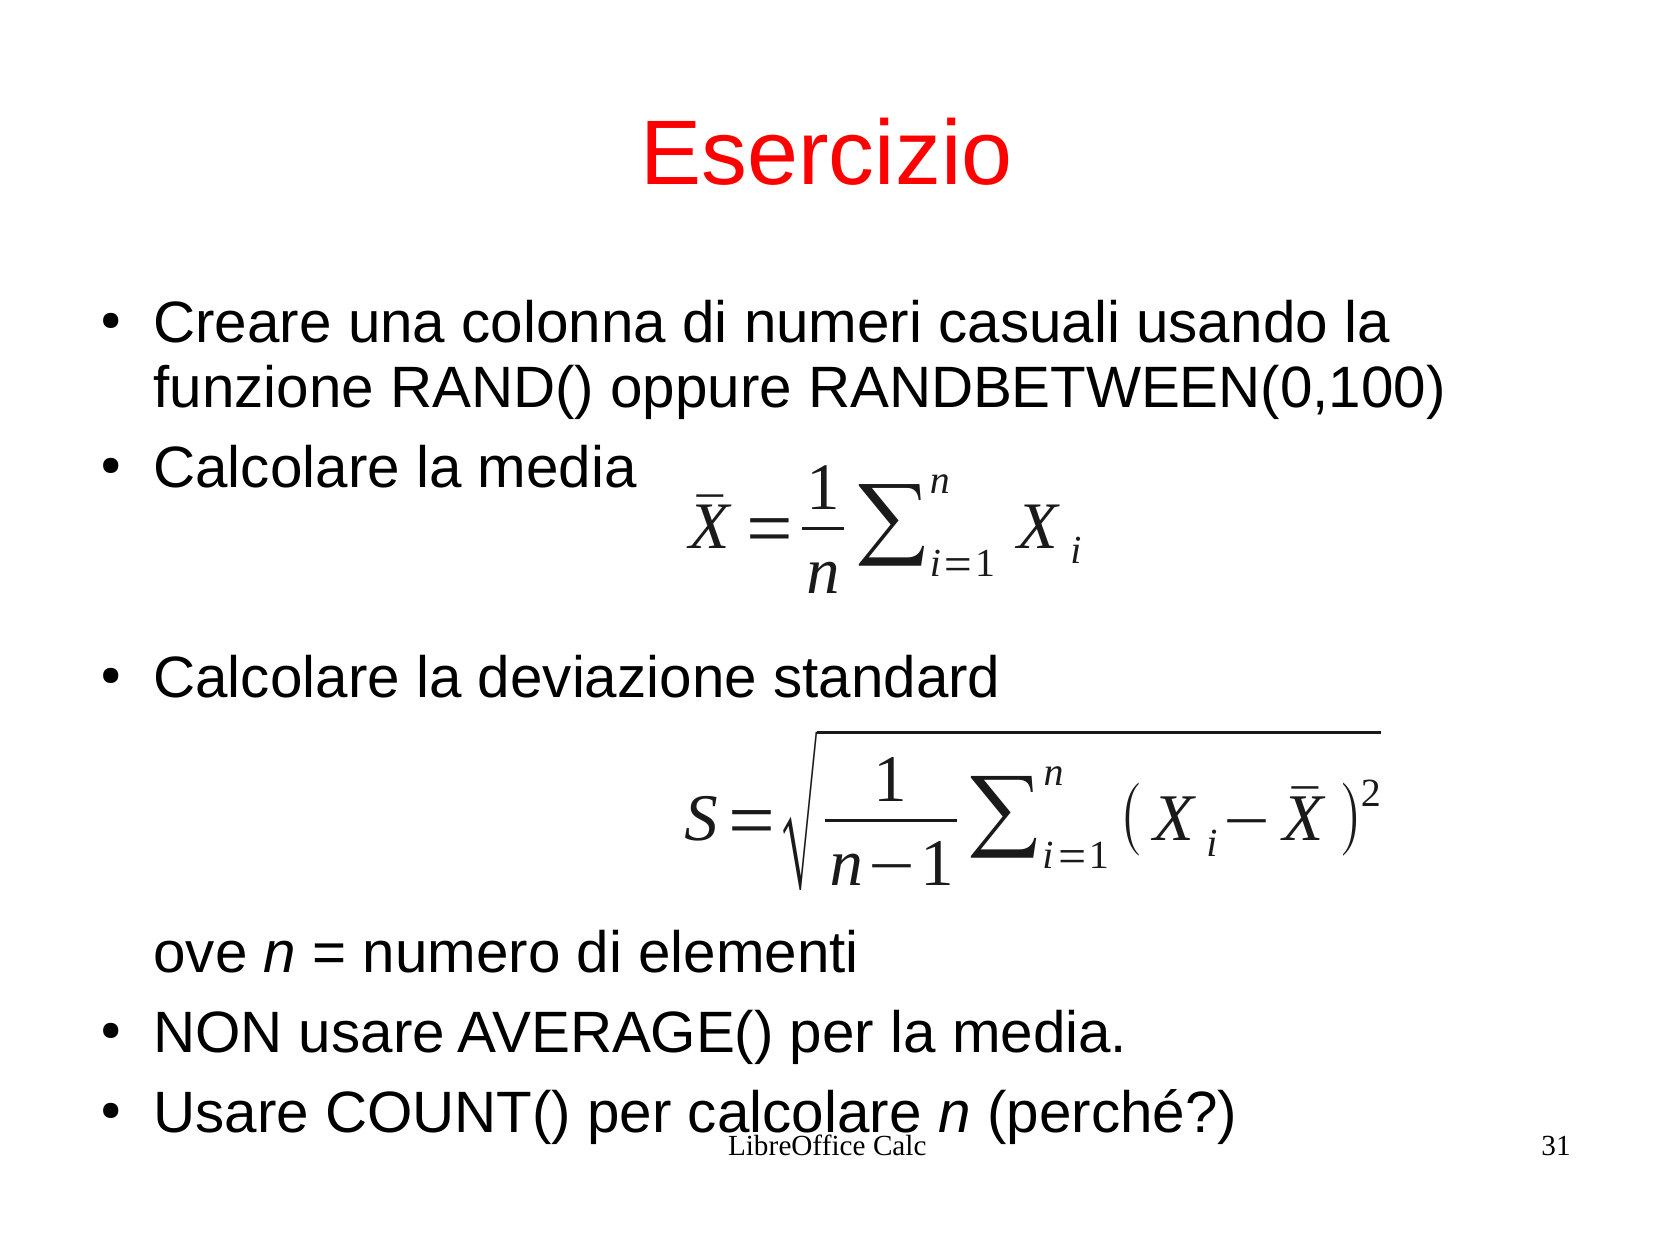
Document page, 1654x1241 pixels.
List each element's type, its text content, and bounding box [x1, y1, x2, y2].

title Esercizio [82, 49, 1571, 257]
chart [675, 450, 1089, 608]
list Creare una colonna di numeri casuali usando la funzione RAND() oppure RANDBETWEEN(0,100) Calcolare la media Calcolare la deviazione standard ove n = numero di elementi NON usare AVERAGE() per la media. Usare COUNT() per calcolare n (perché?) [82, 290, 1571, 1145]
chart [675, 728, 1388, 901]
